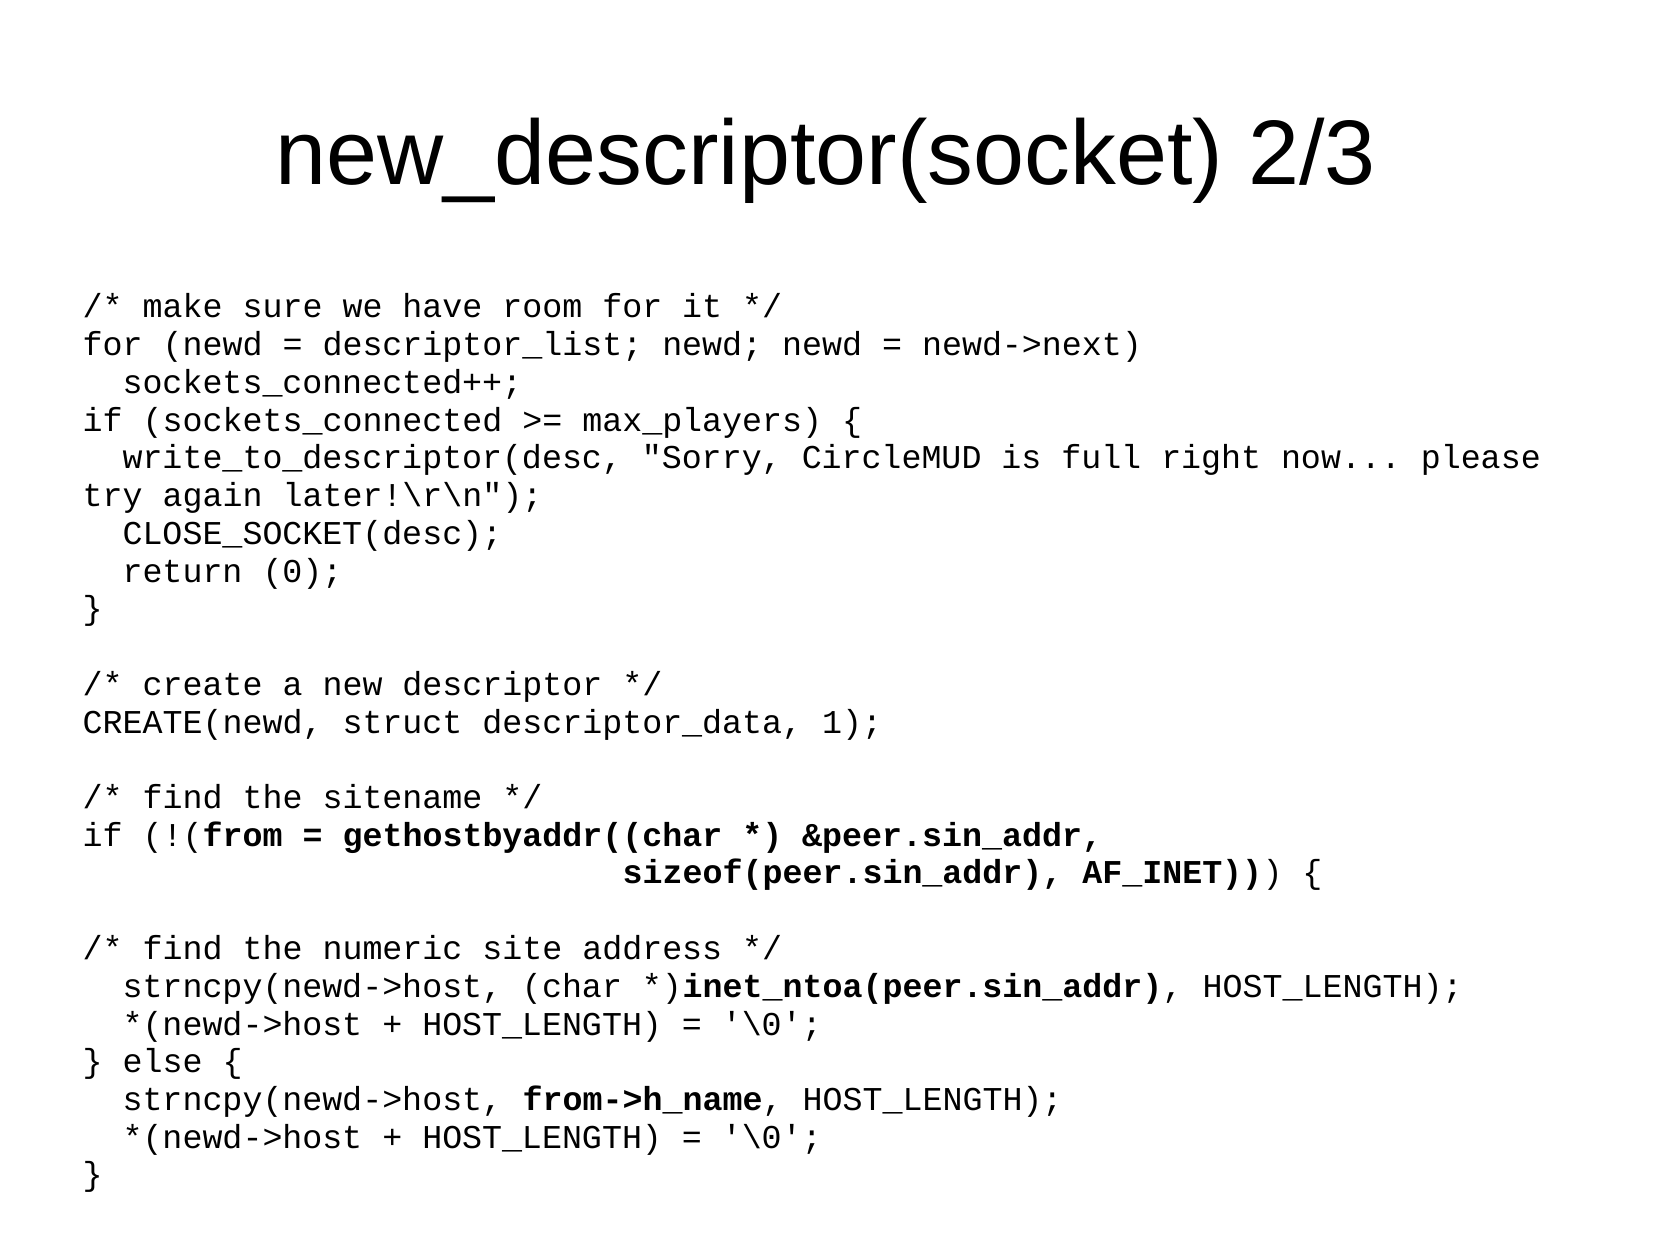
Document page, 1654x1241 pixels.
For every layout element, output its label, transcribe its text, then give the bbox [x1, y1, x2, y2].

title new_descriptor(socket) 2/3 [82, 56, 1571, 250]
list /* make sure we have room for it */ for (newd = descriptor_list; newd; newd = newd->next) sockets_connected++; if (sockets_connected >= max_players) { write_to_descriptor(desc, "Sorry, CircleMUD is full right now... please try again later!\r\n"); CLOSE_SOCKET(desc); return (0); } /* create a new descriptor */ CREATE(newd, struct descriptor_data, 1); /* find the sitename */ if (!(from = gethostbyaddr((char *) &peer.sin_addr, sizeof(peer.sin_addr), AF_INET))) { /* find the numeric site address */ strncpy(newd->host, (char *)inet_ntoa(peer.sin_addr), HOST_LENGTH); *(newd->host + HOST_LENGTH) = '\0'; } else { strncpy(newd->host, from->h_name, HOST_LENGTH); *(newd->host + HOST_LENGTH) = '\0'; } [82, 290, 1571, 1155]
